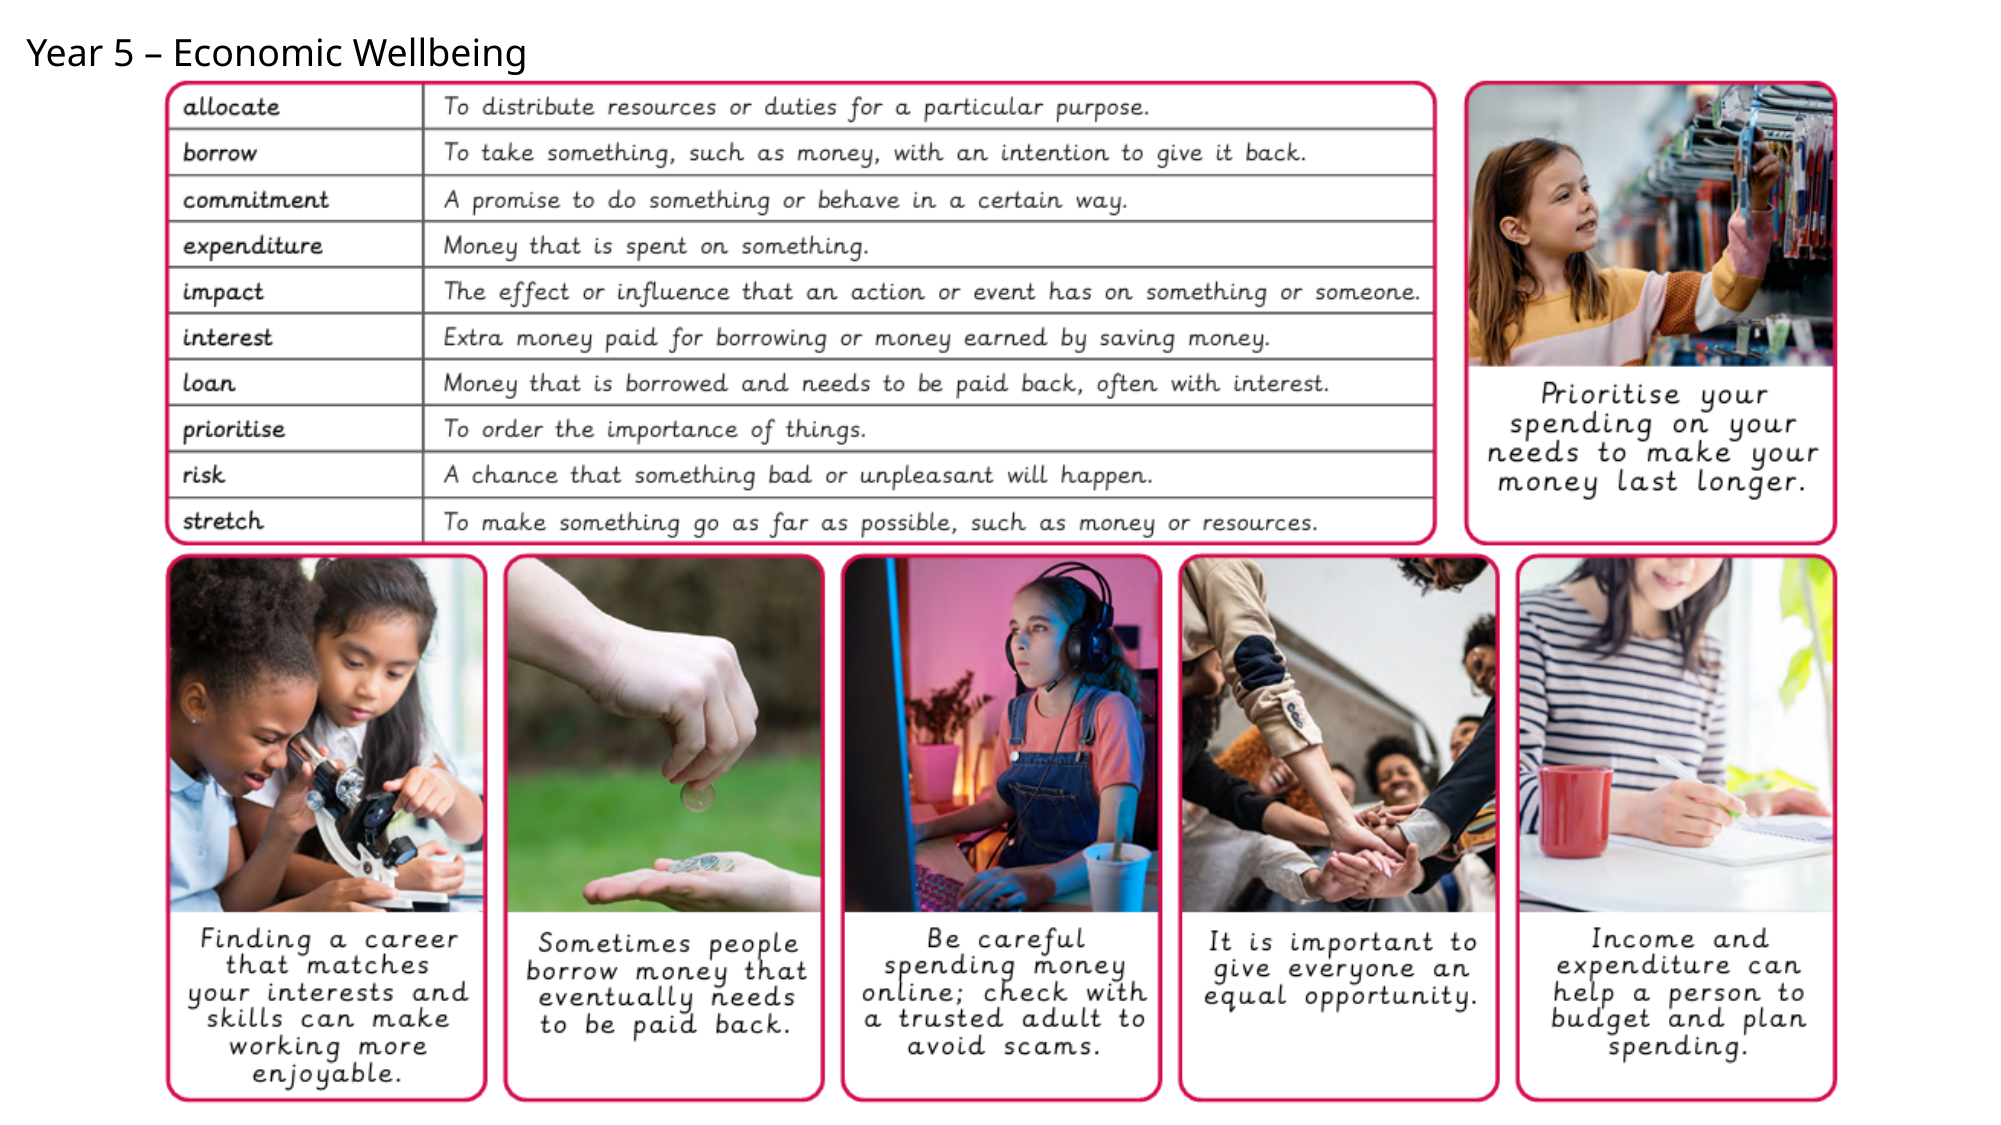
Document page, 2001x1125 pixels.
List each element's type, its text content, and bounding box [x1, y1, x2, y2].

picture [161, 75, 1839, 1111]
title Year 5 – Economic Wellbeing [11, 14, 689, 94]
